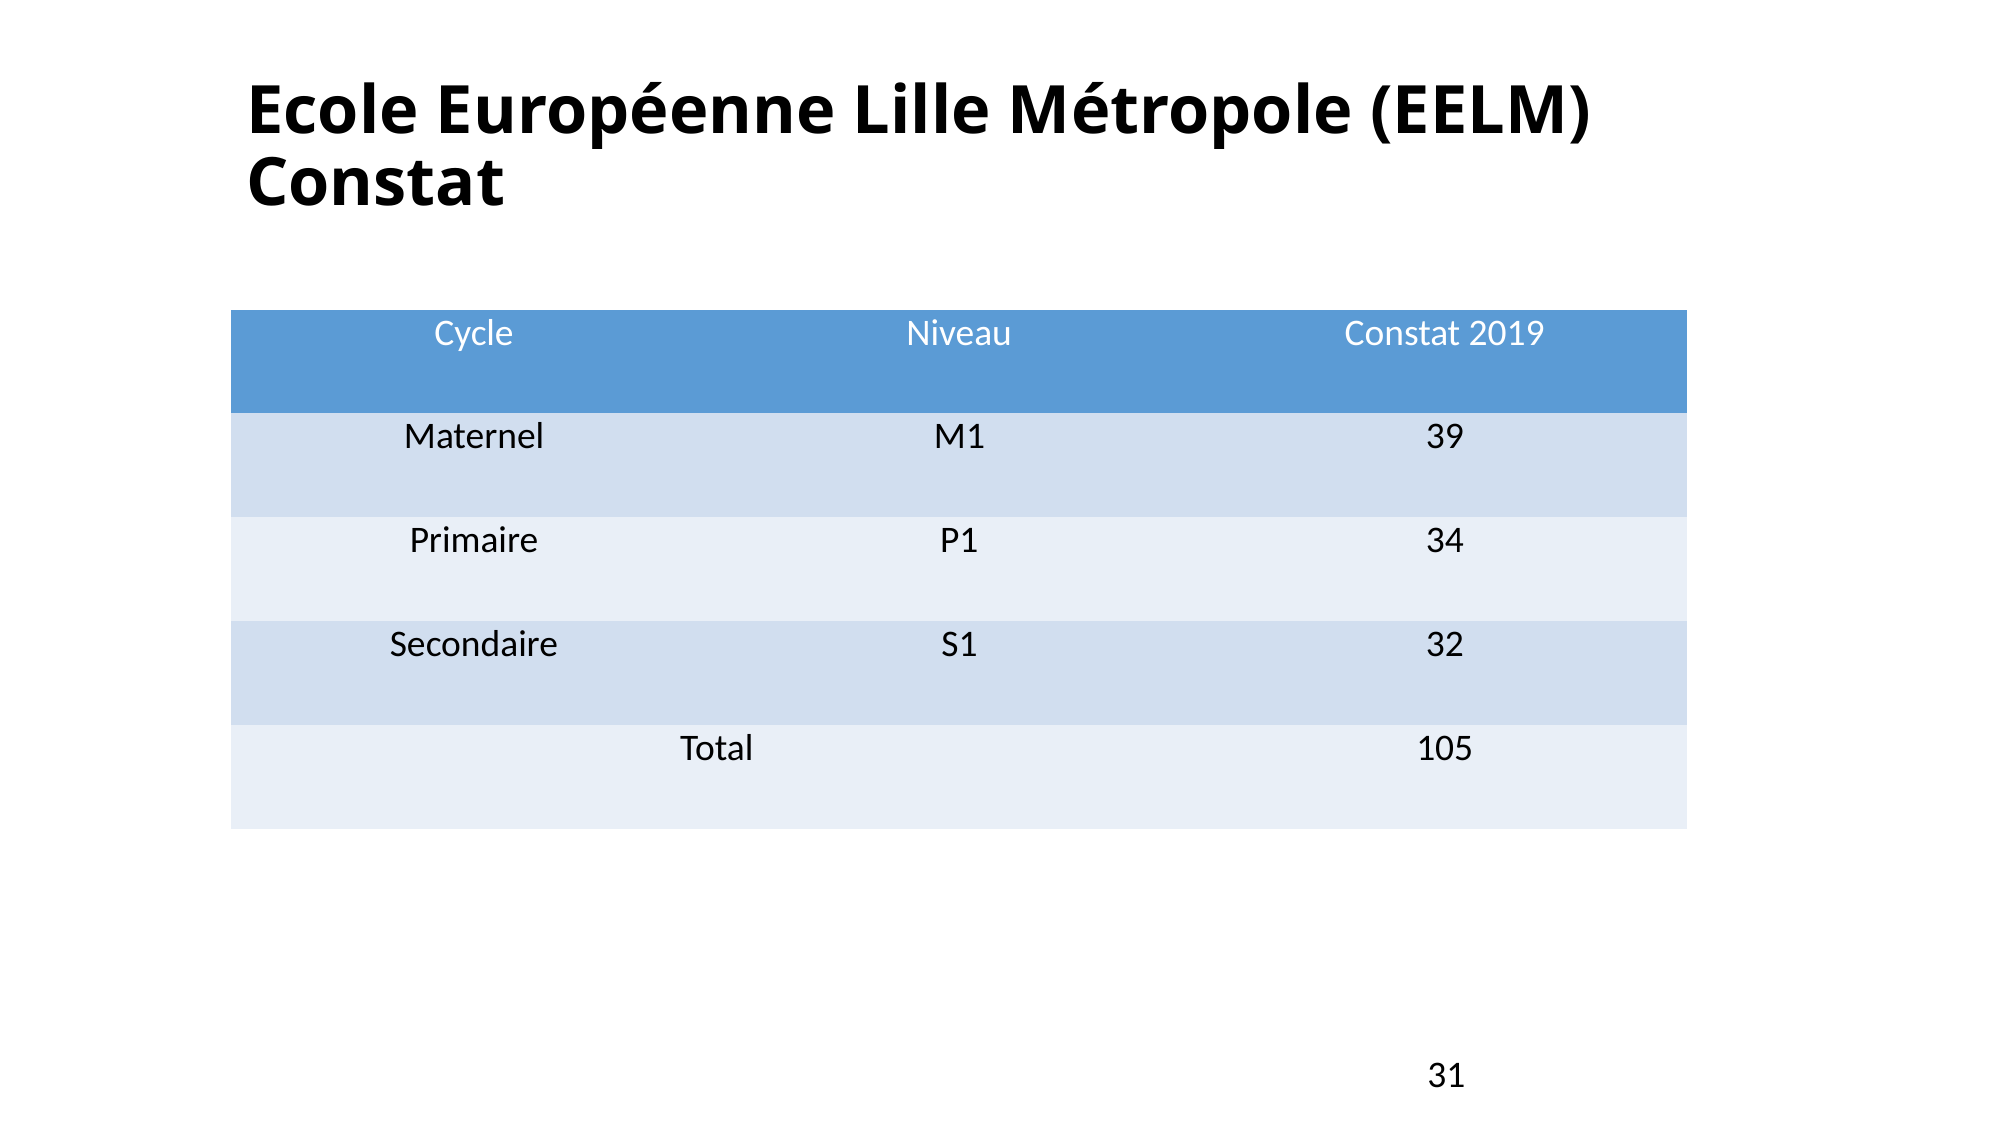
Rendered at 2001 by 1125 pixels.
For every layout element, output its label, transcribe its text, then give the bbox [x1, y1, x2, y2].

table_cell 32 [1202, 621, 1687, 725]
table_cell Total [231, 725, 1202, 829]
table_cell 39 [1202, 413, 1687, 517]
table_cell P1 [717, 517, 1202, 621]
table_header Constat 2019 [1202, 310, 1687, 413]
table_cell Primaire [231, 517, 717, 621]
title Ecole Européenne Lille Métropole (EELM) Constat [231, 68, 1732, 172]
table_cell Maternel [231, 413, 717, 517]
table_cell Secondaire [231, 621, 717, 725]
table_header Niveau [717, 310, 1202, 413]
table_cell 34 [1202, 517, 1687, 621]
slide_number <numéro> [1412, 1042, 1863, 1103]
table_cell S1 [717, 621, 1202, 725]
table_header Cycle [231, 310, 717, 413]
table_cell M1 [717, 413, 1202, 517]
table_cell 105 [1202, 725, 1687, 829]
